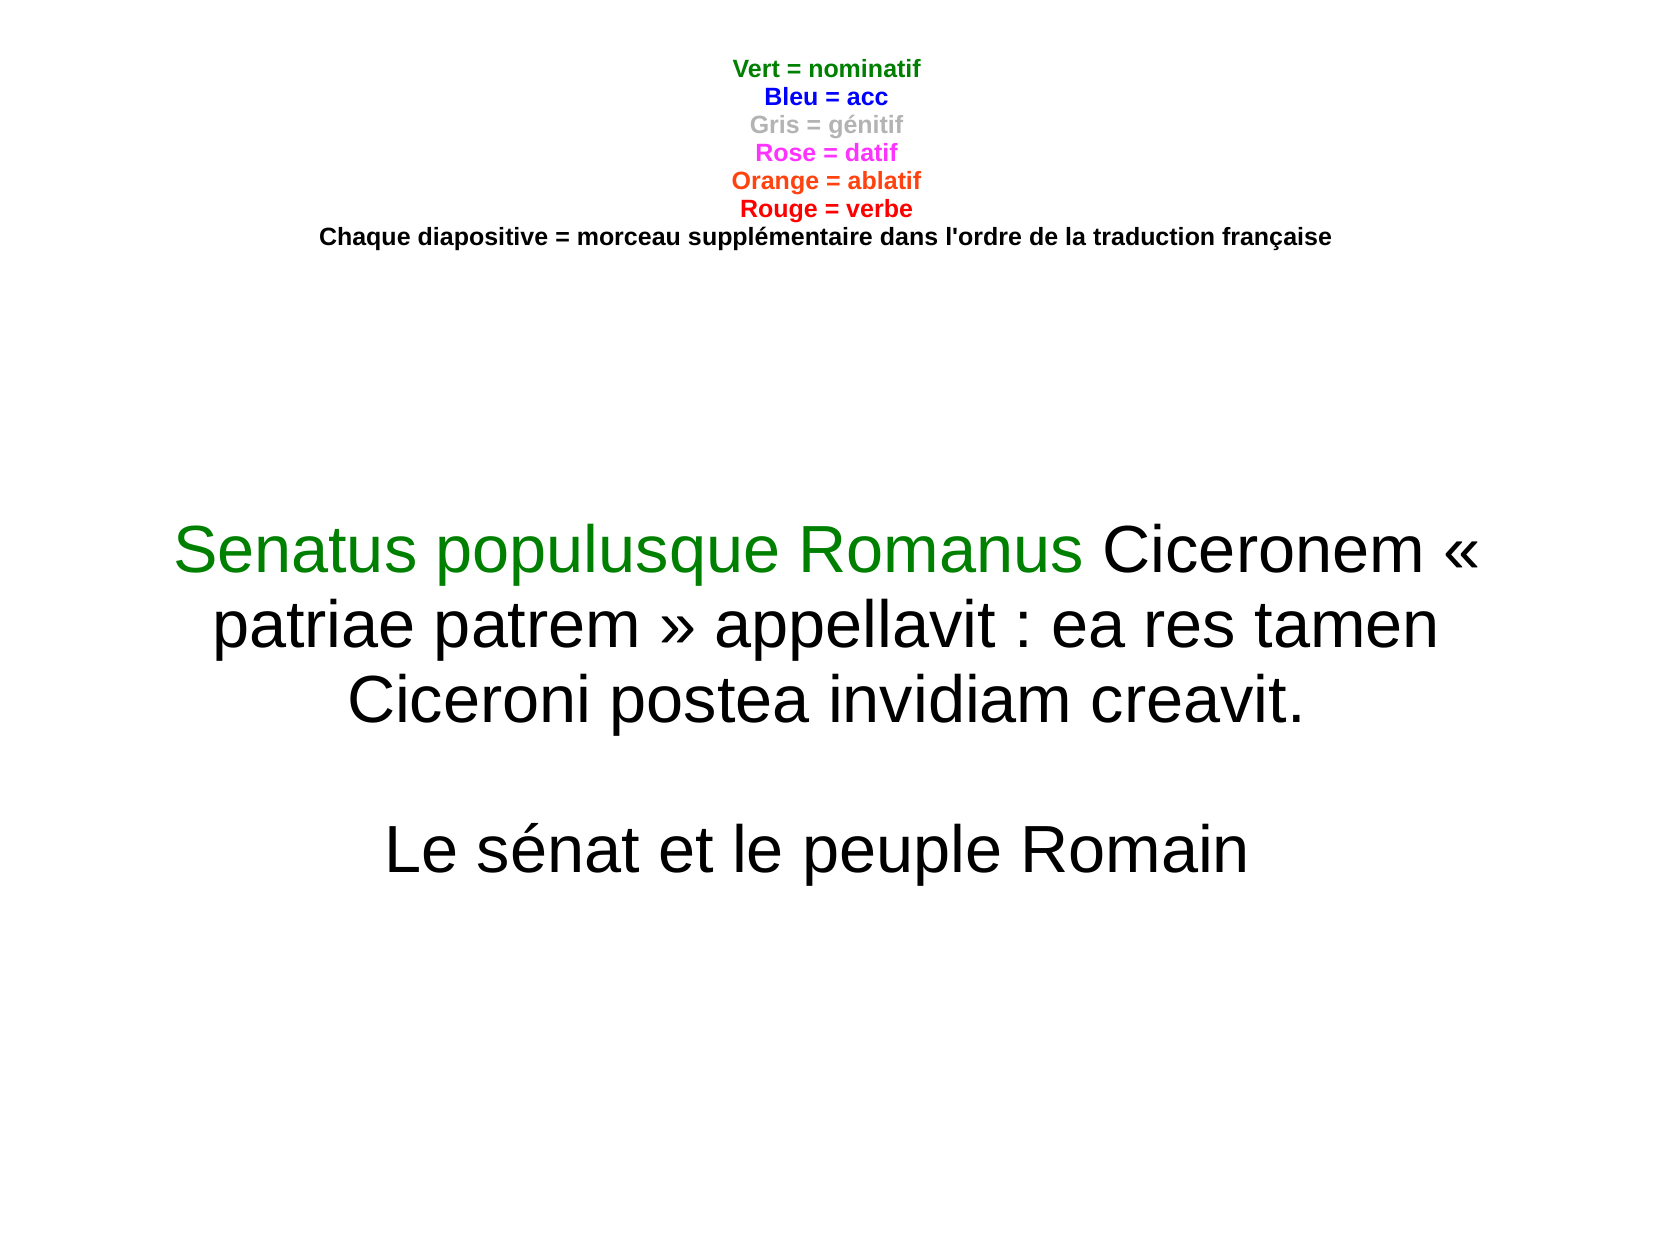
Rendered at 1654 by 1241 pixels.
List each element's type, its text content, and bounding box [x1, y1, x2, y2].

title Vert = nominatif Bleu = acc Gris = génitif Rose = datif Orange = ablatif Rouge = verbe Chaque diapositive = morceau supplémentaire dans l'ordre de la traduction française [82, 49, 1571, 257]
subtitle Senatus populusque Romanus Ciceronem « patriae patrem » appellavit : ea res tamen Ciceroni postea invidiam creavit. Le sénat et le peuple Romain [82, 290, 1571, 1109]
